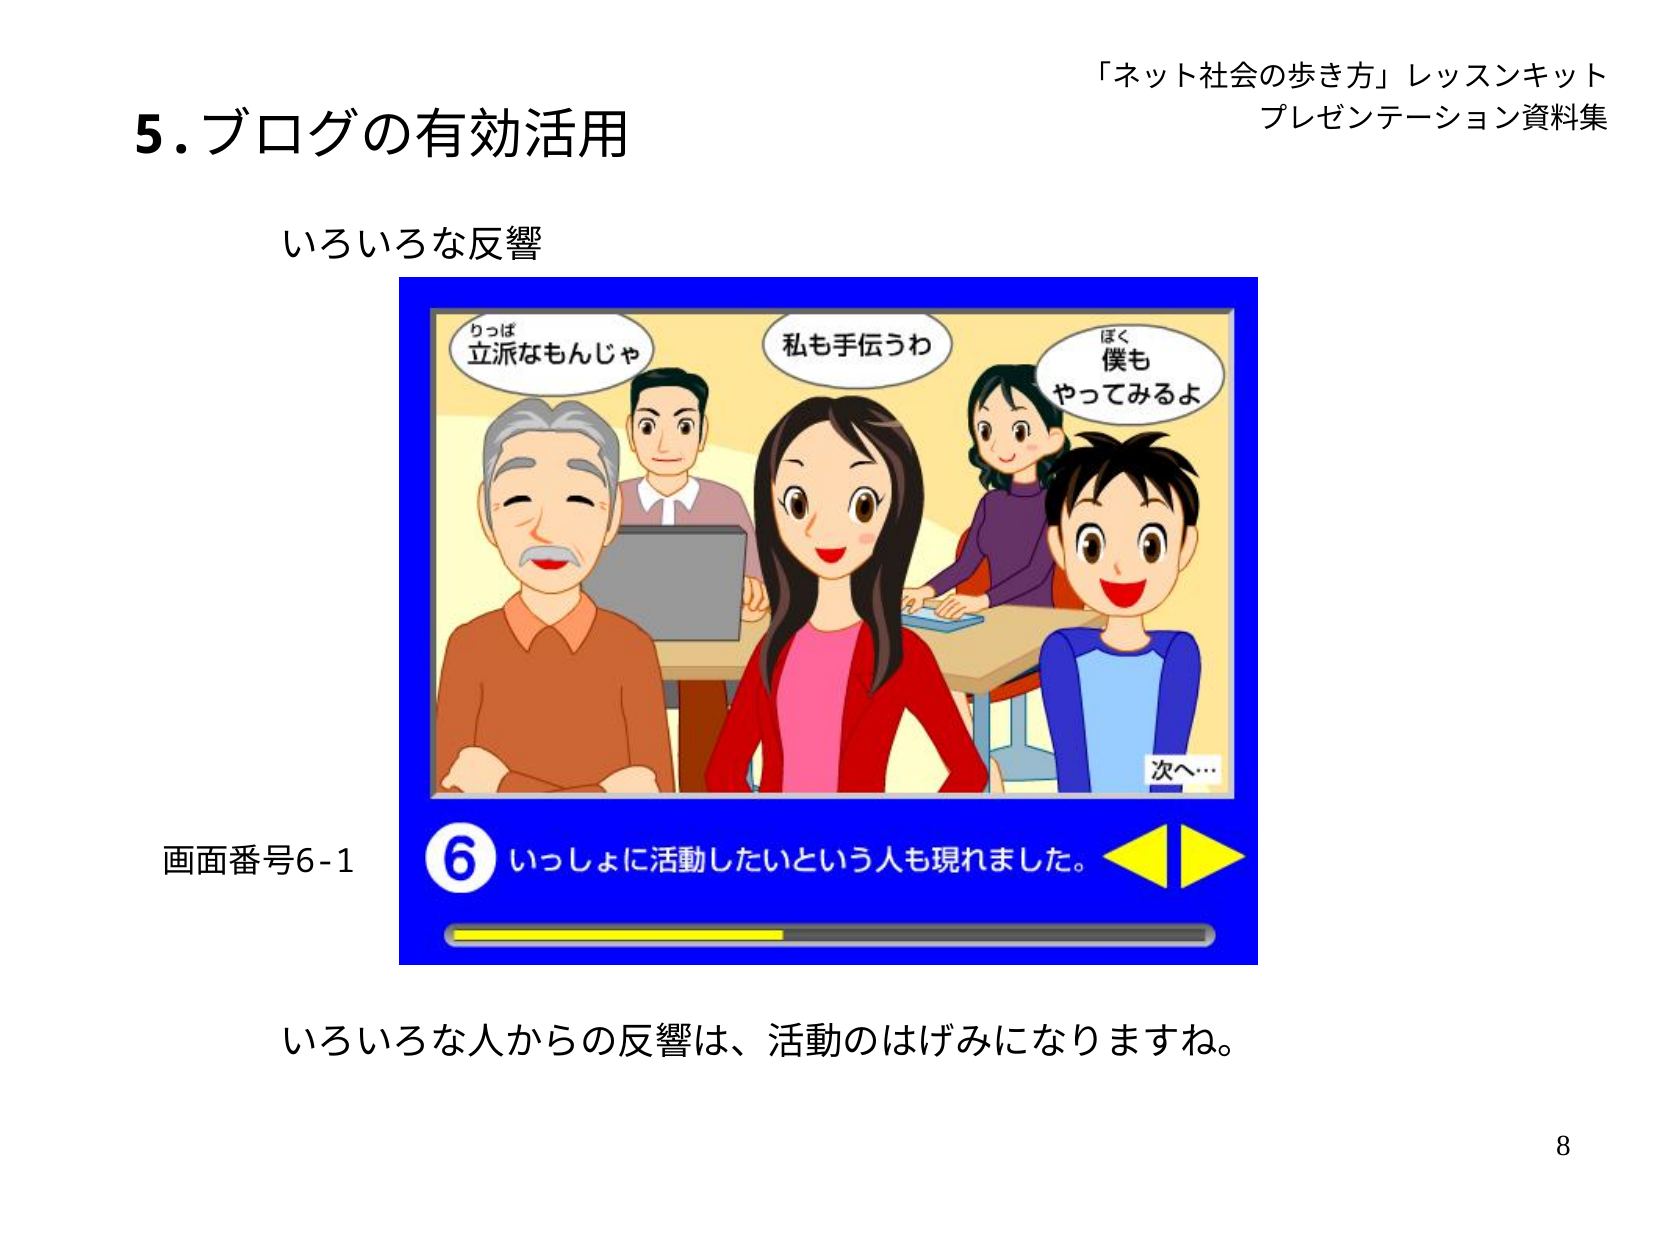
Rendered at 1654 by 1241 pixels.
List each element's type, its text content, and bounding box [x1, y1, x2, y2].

text_box 画面番号6-1 [147, 826, 384, 875]
text_box 「ネット社会の歩き方」レッスンキット プレゼンテーション資料集 [1062, 44, 1625, 119]
picture [399, 277, 1258, 965]
text_box 5.ブログの有効活用 [118, 88, 1093, 158]
text_box いろいろな人からの反響は、活動のはげみになりますね。 [265, 1003, 1447, 1057]
text_box いろいろな反響 [265, 206, 680, 260]
